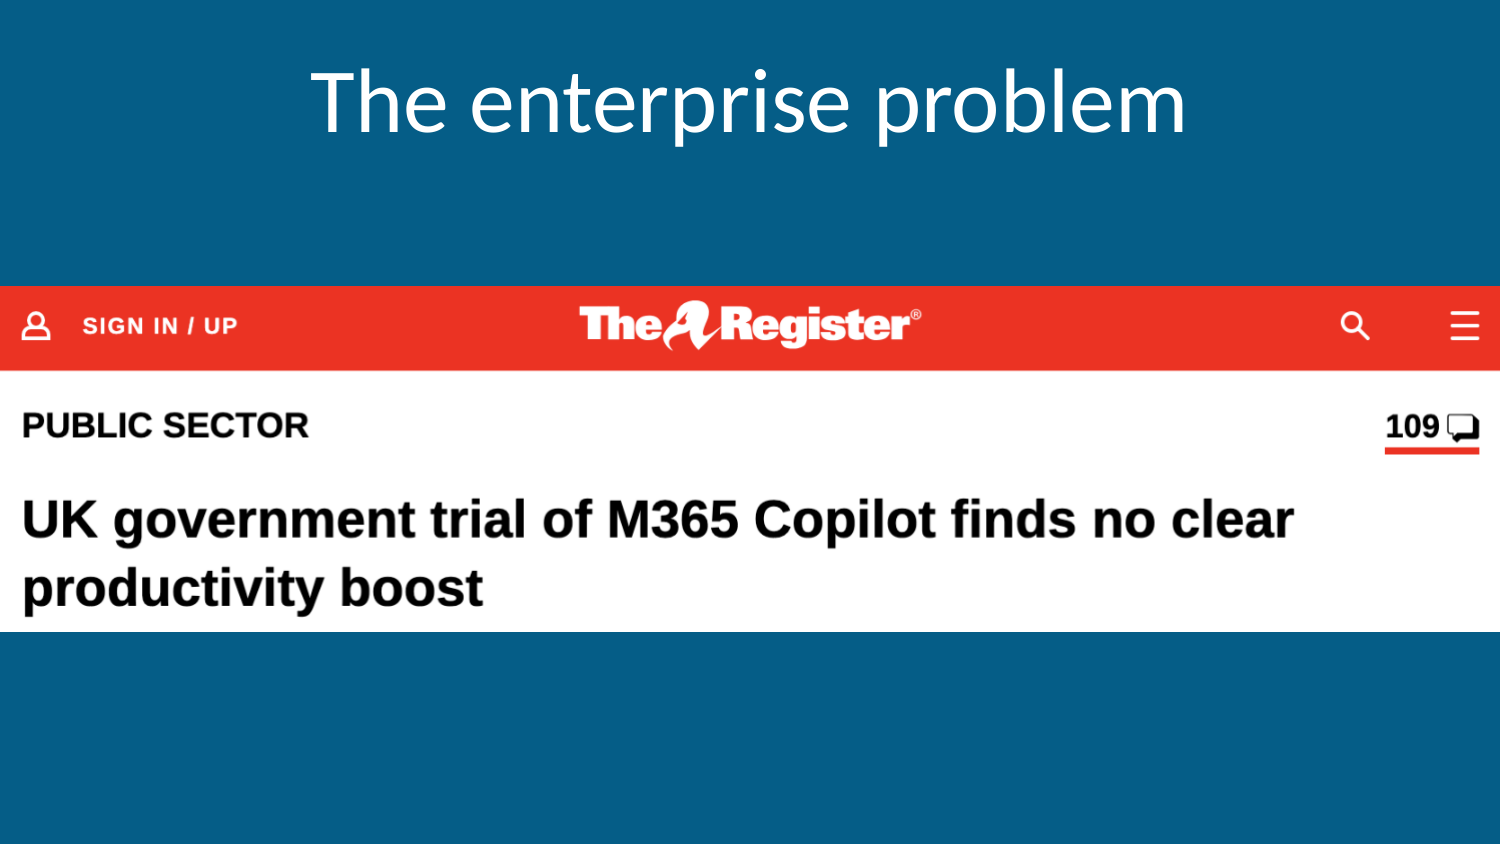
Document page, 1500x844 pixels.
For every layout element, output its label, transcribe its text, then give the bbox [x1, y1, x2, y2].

picture [0, 287, 1500, 631]
title The enterprise problem [75, 33, 1425, 175]
